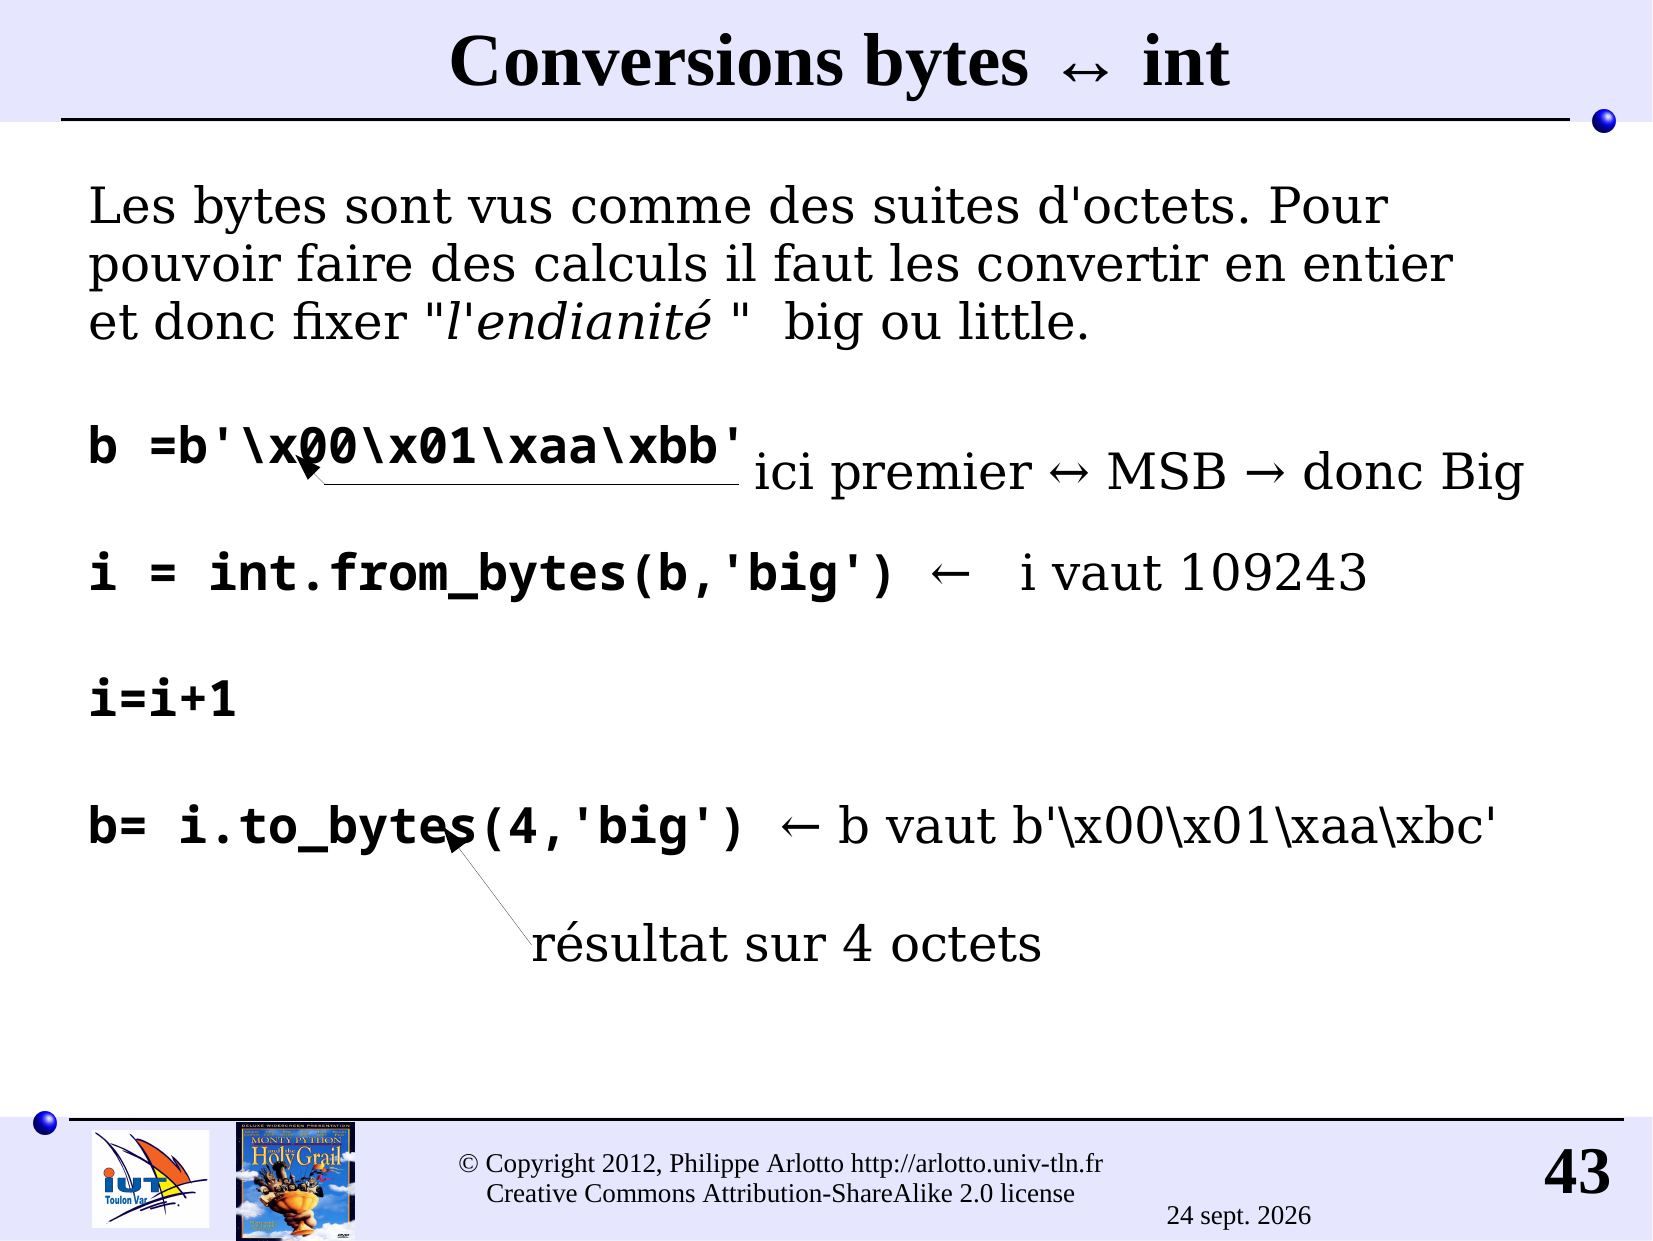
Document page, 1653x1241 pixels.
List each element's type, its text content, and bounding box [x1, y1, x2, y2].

picture [236, 1122, 355, 1241]
text_box Les bytes sont vus comme des suites d'octets. Pour pouvoir faire des calculs il faut les convertir en entier et donc fixer "l'endianité " big ou little. b =b'\x00\x01\xaa\xbb' i = int.from_bytes(b,'big') ← i vaut 109243 i=i+1 b= i.to_bytes(4,'big') ← b vaut b'\x00\x01\xaa\xbc' [88, 177, 1506, 999]
text_box ici premier ↔ MSB → donc Big [738, 442, 1565, 502]
text_box résultat sur 4 octets [531, 915, 1063, 974]
title Conversions bytes ↔ int [95, 14, 1585, 107]
